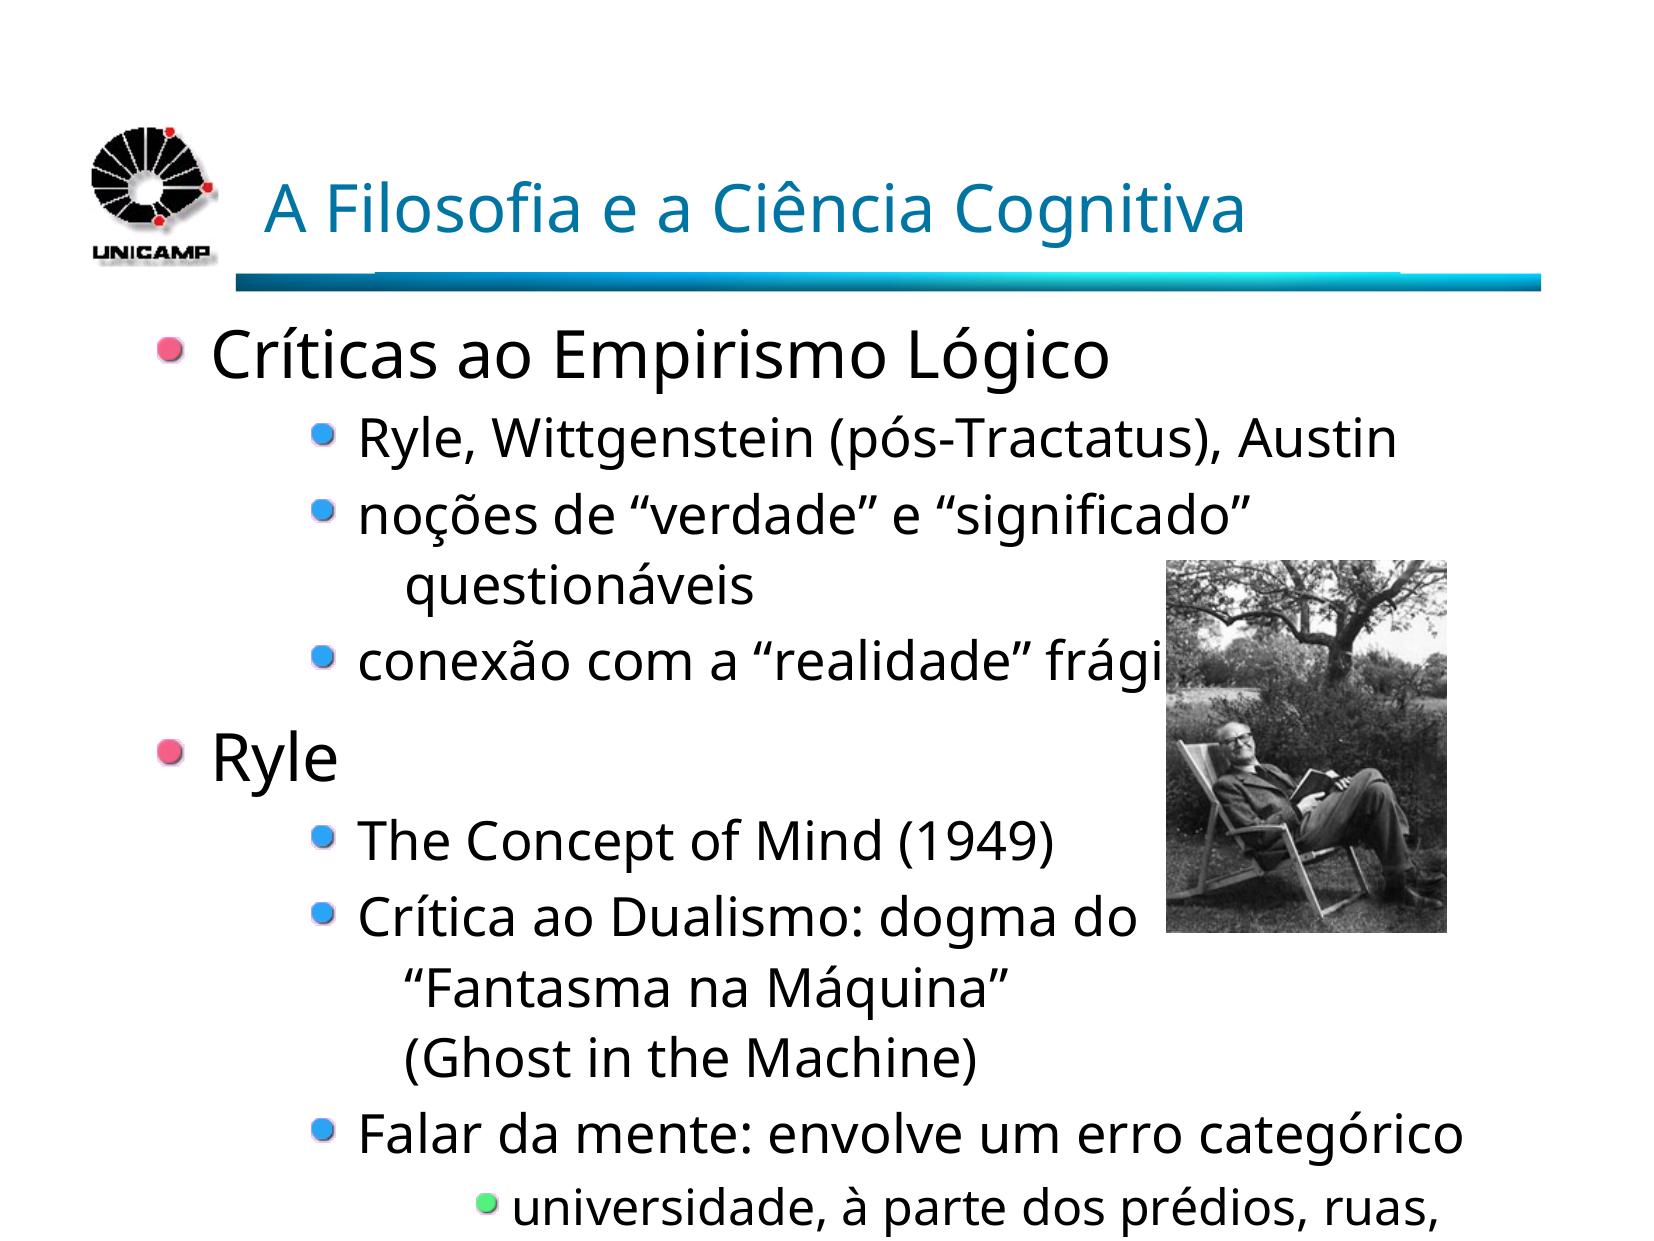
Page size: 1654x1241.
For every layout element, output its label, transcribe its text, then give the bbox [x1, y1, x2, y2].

picture [125, 272, 1654, 295]
title A Filosofia e a Ciência Cognitiva [264, 42, 1534, 250]
picture [475, 1192, 500, 1216]
picture [1166, 560, 1447, 933]
list Críticas ao Empirismo Lógico Ryle, Wittgenstein (pós-Tractatus), Austin noções de “verdade” e “significado” questionáveis conexão com a “realidade” frágil Ryle The Concept of Mind (1949) Crítica ao Dualismo: dogma do “Fantasma na Máquina” (Ghost in the Machine) Falar da mente: envolve um erro categórico universidade, à parte dos prédios, ruas, gramados e pessoas e outras entidades fisicamente especificáveis [121, 309, 1534, 1182]
